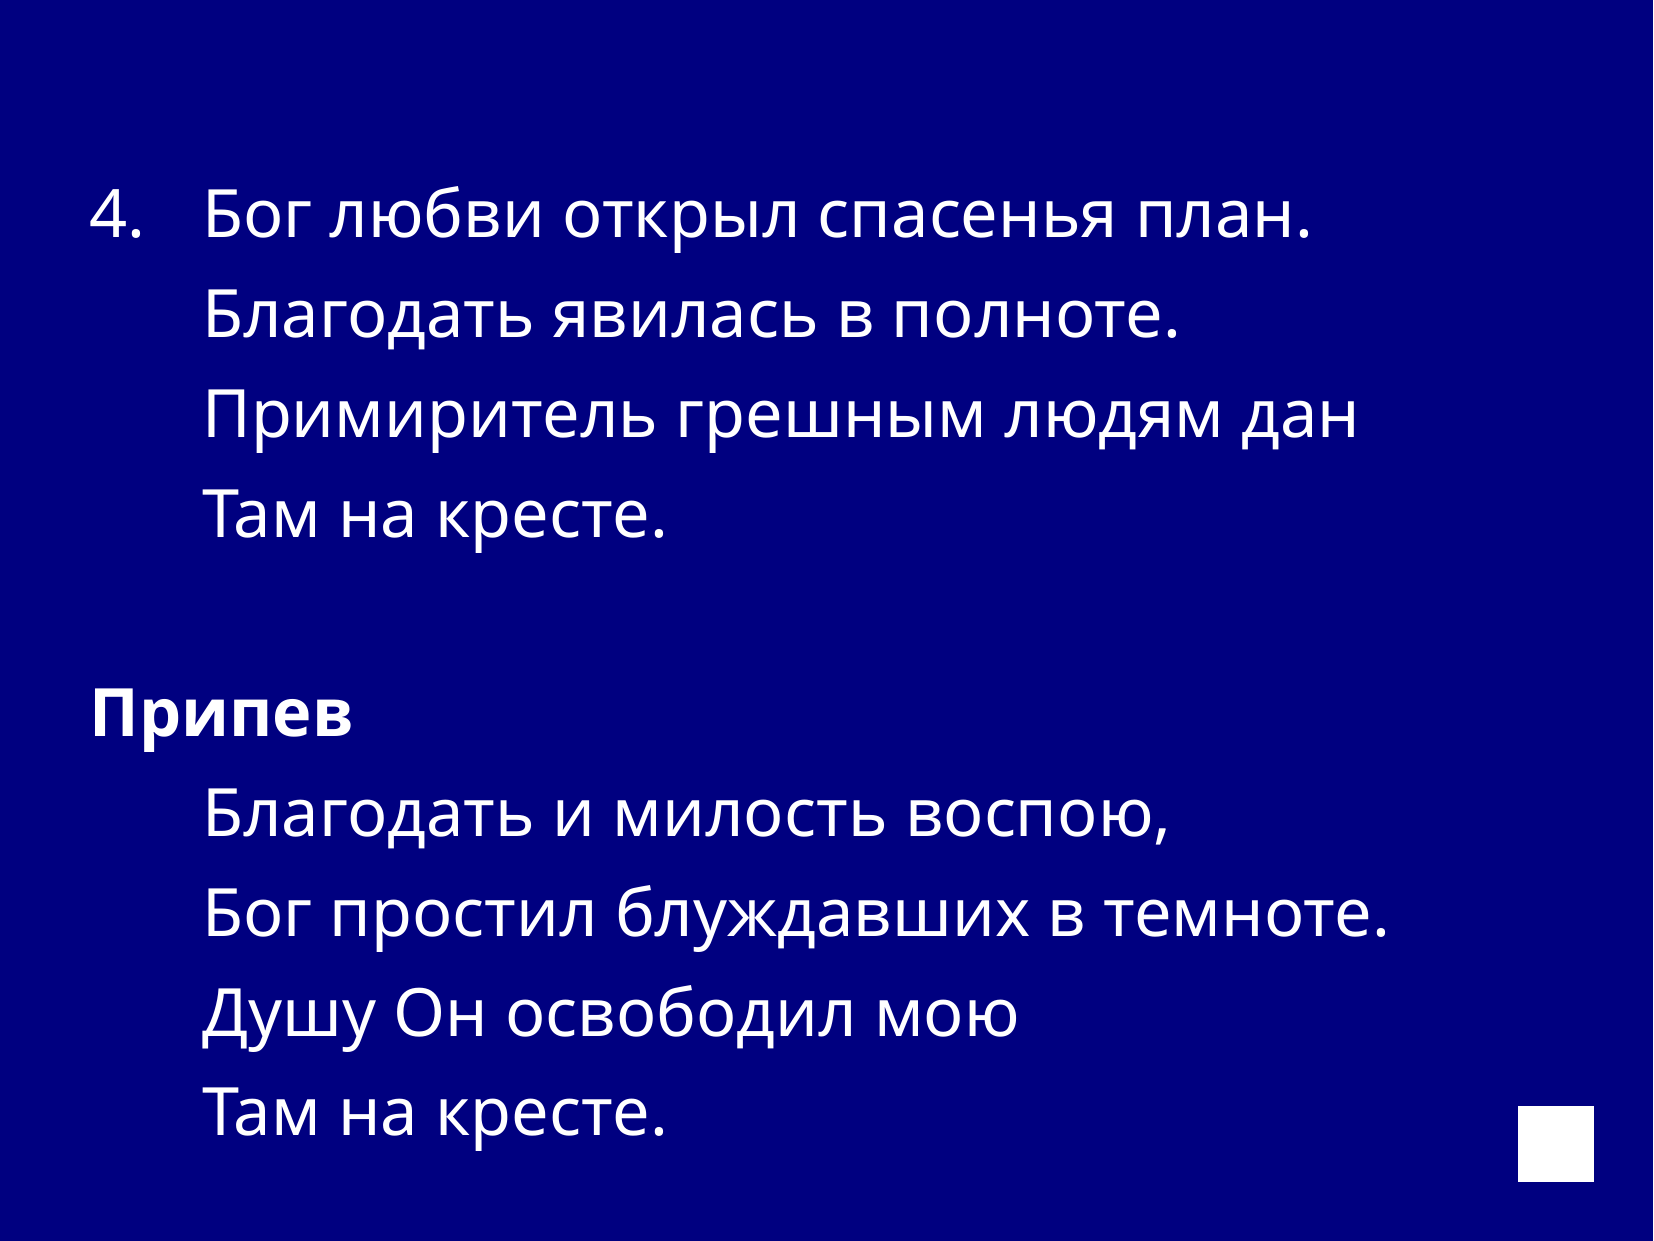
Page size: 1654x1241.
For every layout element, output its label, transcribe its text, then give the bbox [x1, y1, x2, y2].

text_box [1518, 1106, 1594, 1182]
text_box 4. Бог любви открыл спасенья план. Благодать явилась в полноте. Примиритель грешным людям дан Там на кресте. Припев Благодать и милость воспою, Бог простил блуждавших в темноте. Душу Он освободил мою Там на кресте. [75, 150, 1576, 1163]
